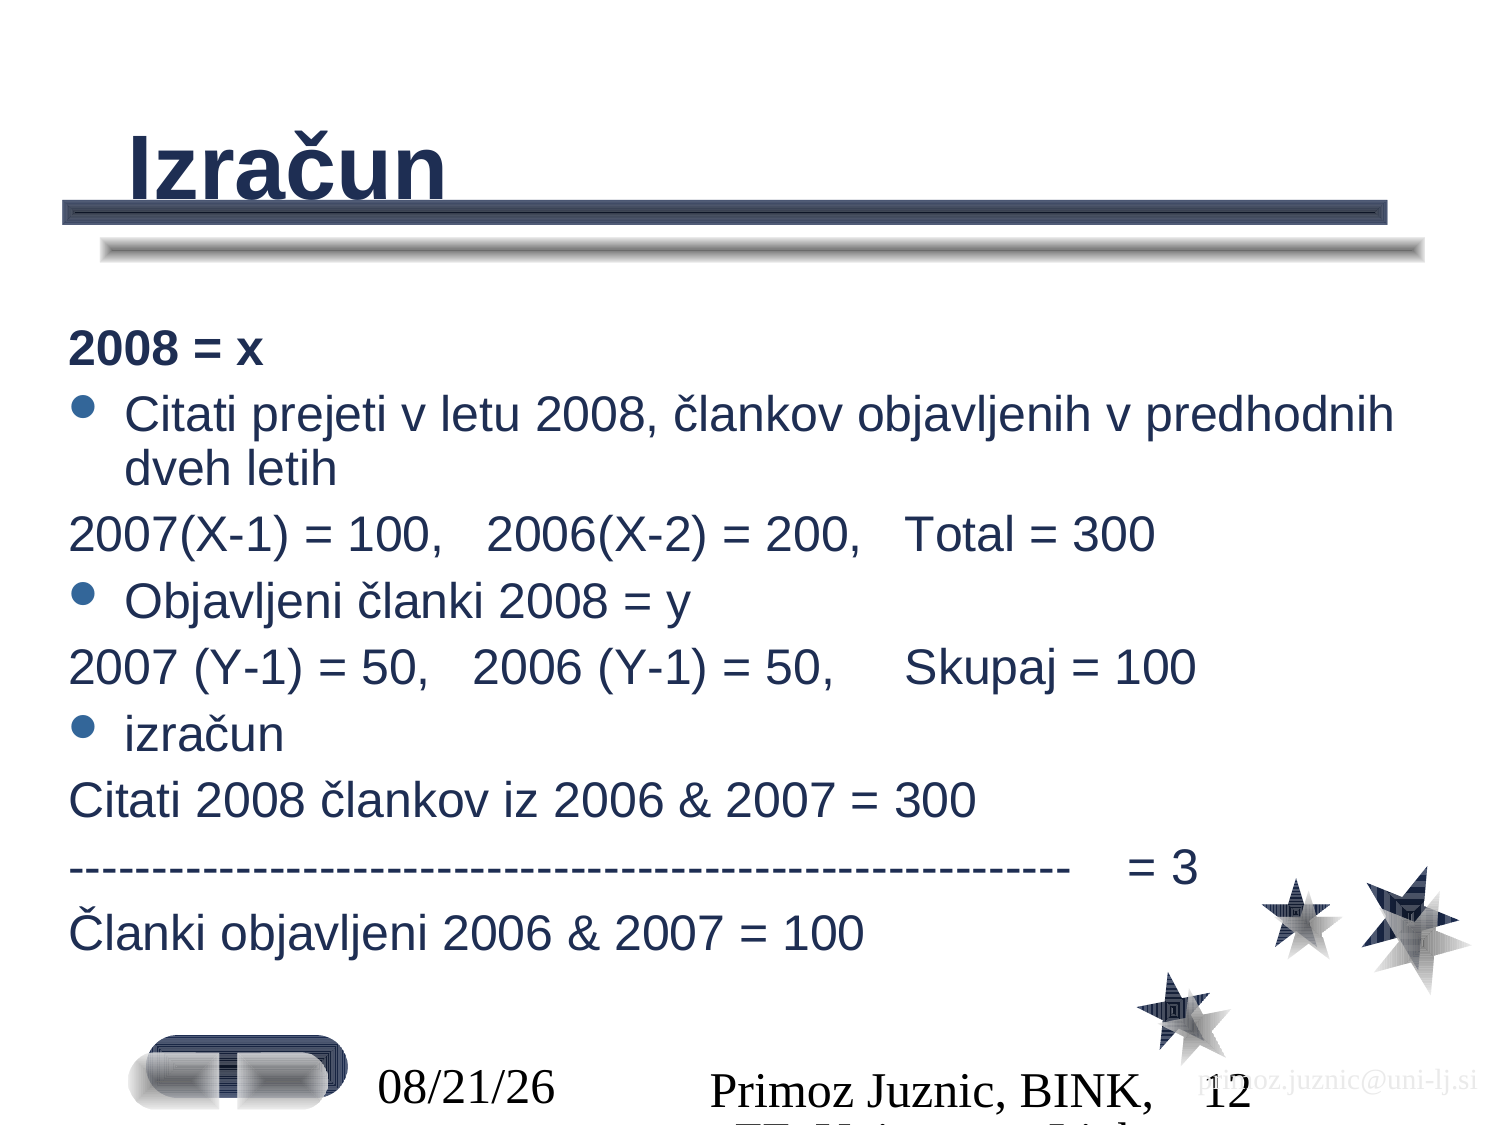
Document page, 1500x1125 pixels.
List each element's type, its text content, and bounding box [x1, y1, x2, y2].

list 2008 = x Citati prejeti v letu 2008, člankov objavljenih v predhodnih dveh letih 2007(X-1) = 100, 2006(X-2) = 200, Total = 300 Objavljeni članki 2008 = y 2007 (Y-1) = 50, 2006 (Y-1) = 50, Skupaj = 100 izračun Citati 2008 člankov iz 2006 & 2007 = 300 ------------------------------------------------------------ = 3 Članki objavljeni 2006 & 2007 = 100 [53, 314, 1435, 990]
title Izračun [112, 37, 1388, 225]
